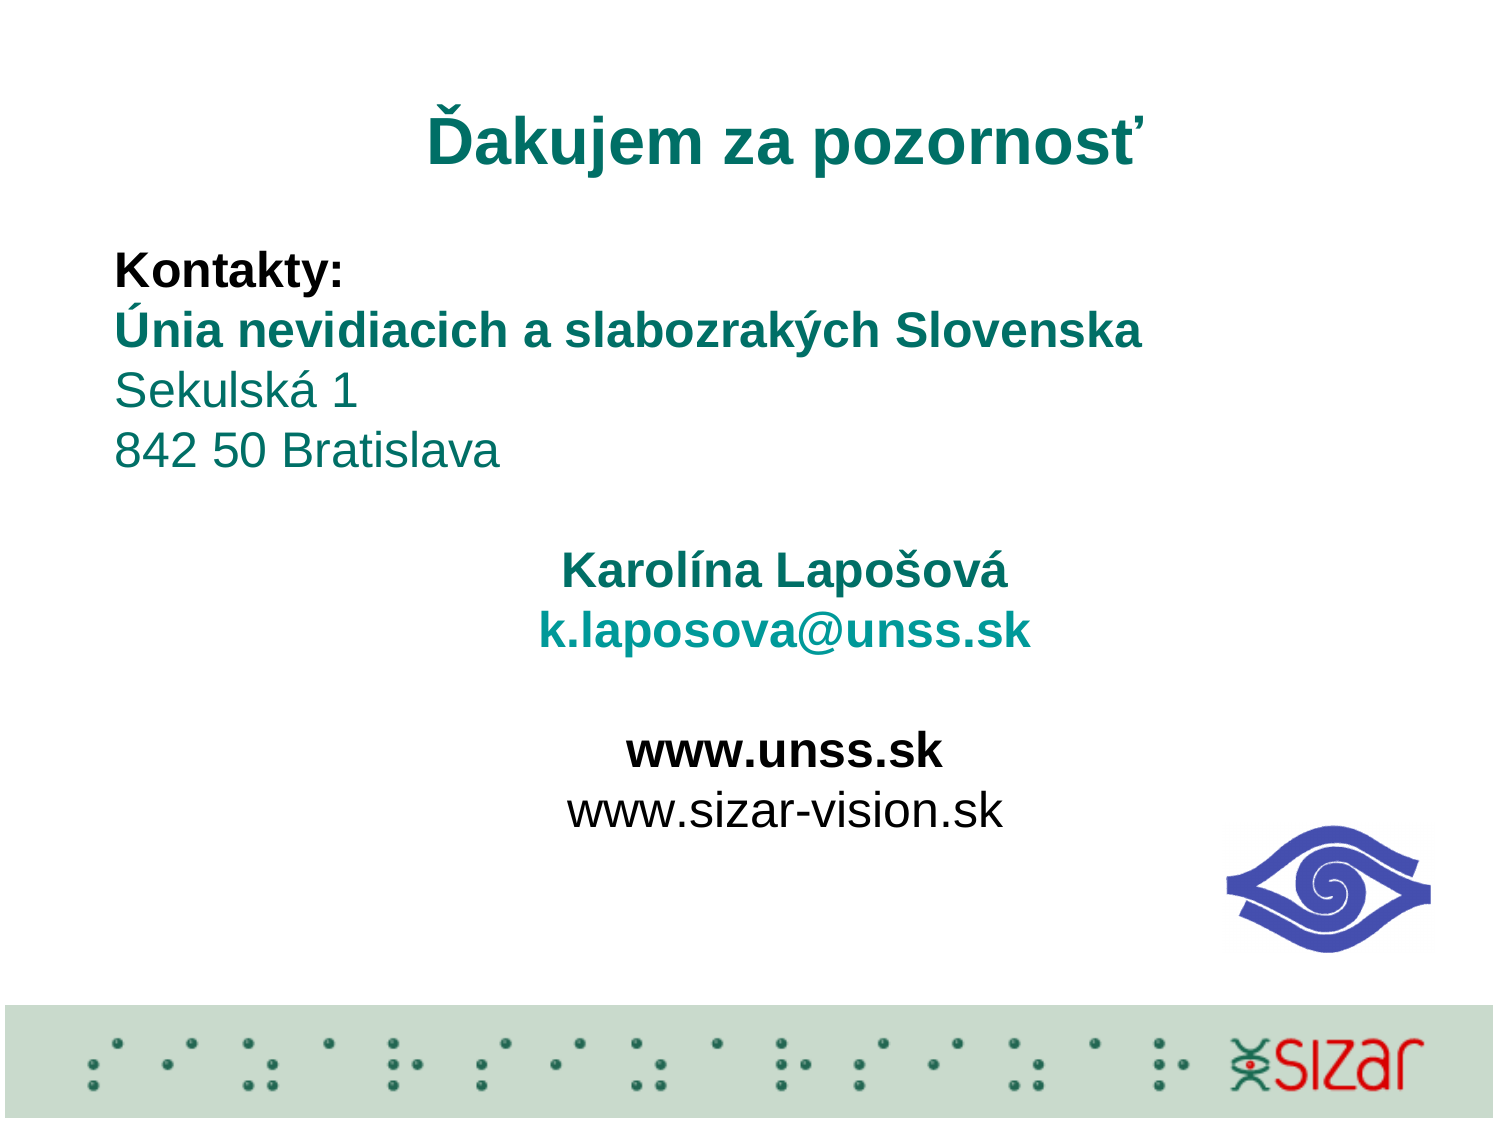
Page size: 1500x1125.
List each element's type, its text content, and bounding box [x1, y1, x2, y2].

text_box Ďakujem za pozornosť Kontakty: Únia nevidiacich a slabozrakých Slovenska Sekulská 1 842 50 Bratislava Karolína Lapošová k.laposova@unss.sk www.unss.sk www.sizar-vision.sk [100, 90, 1471, 846]
picture [5, 1005, 1493, 1118]
picture [1222, 822, 1435, 953]
